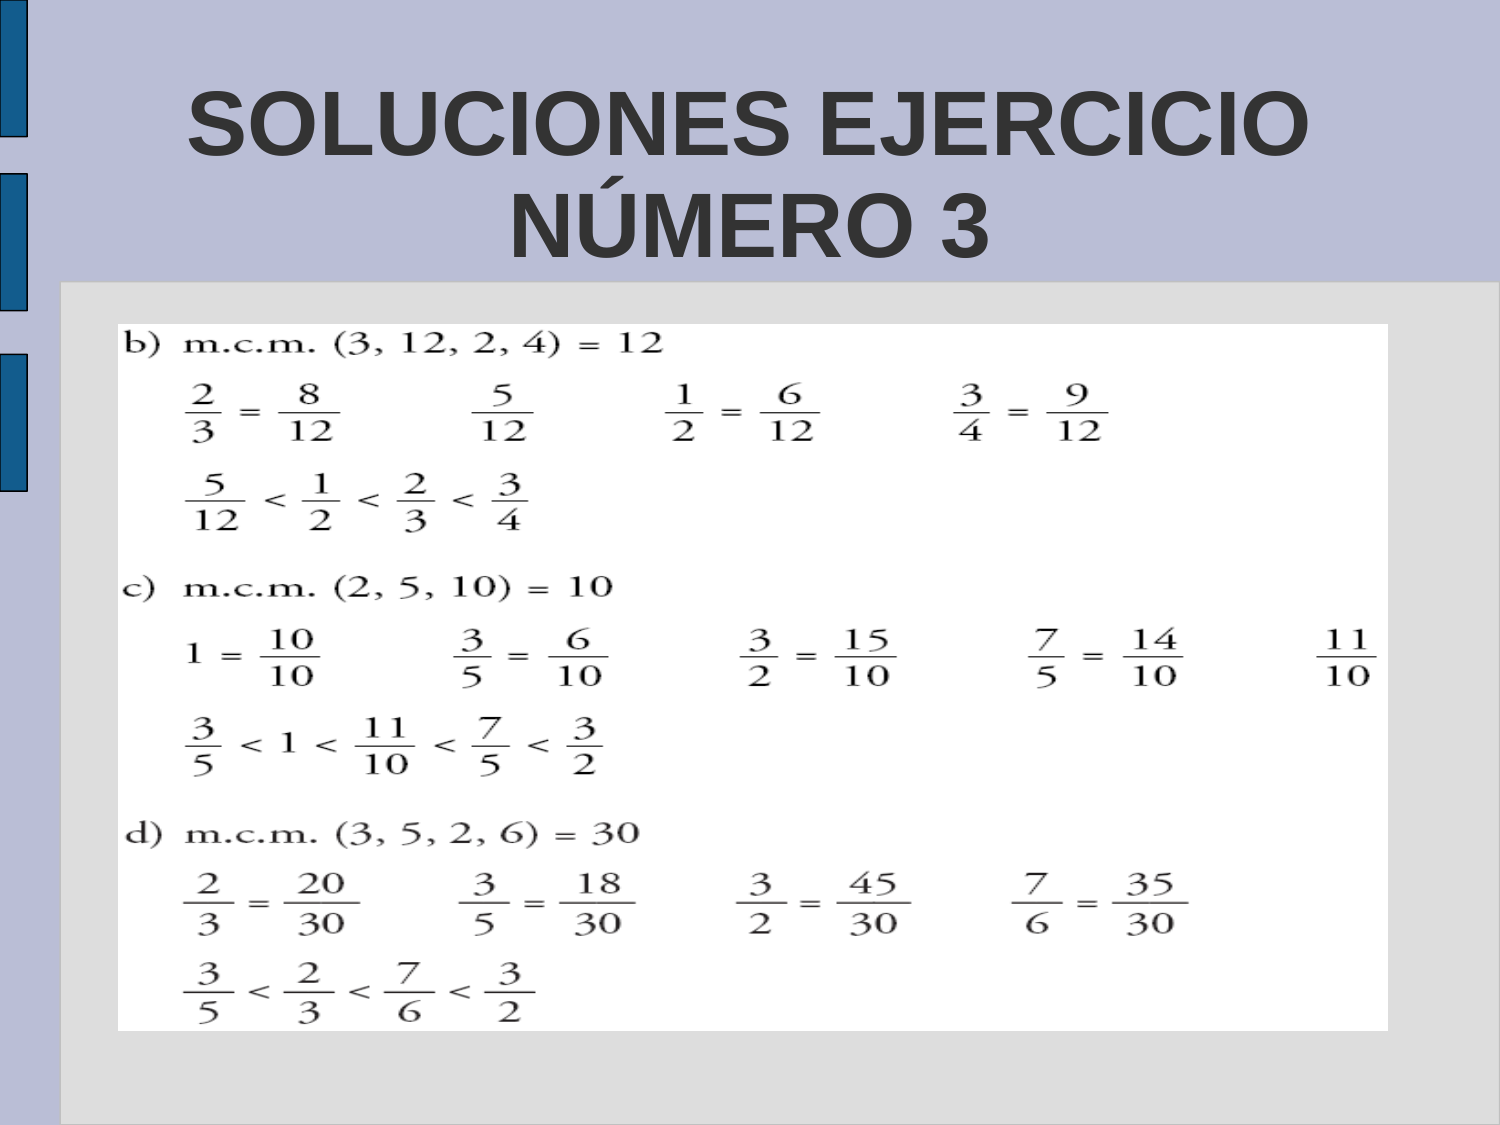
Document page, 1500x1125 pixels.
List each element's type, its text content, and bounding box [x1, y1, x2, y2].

picture [118, 324, 1388, 1031]
title SOLUCIONES EJERCICIO NÚMERO 3 [110, 73, 1391, 279]
